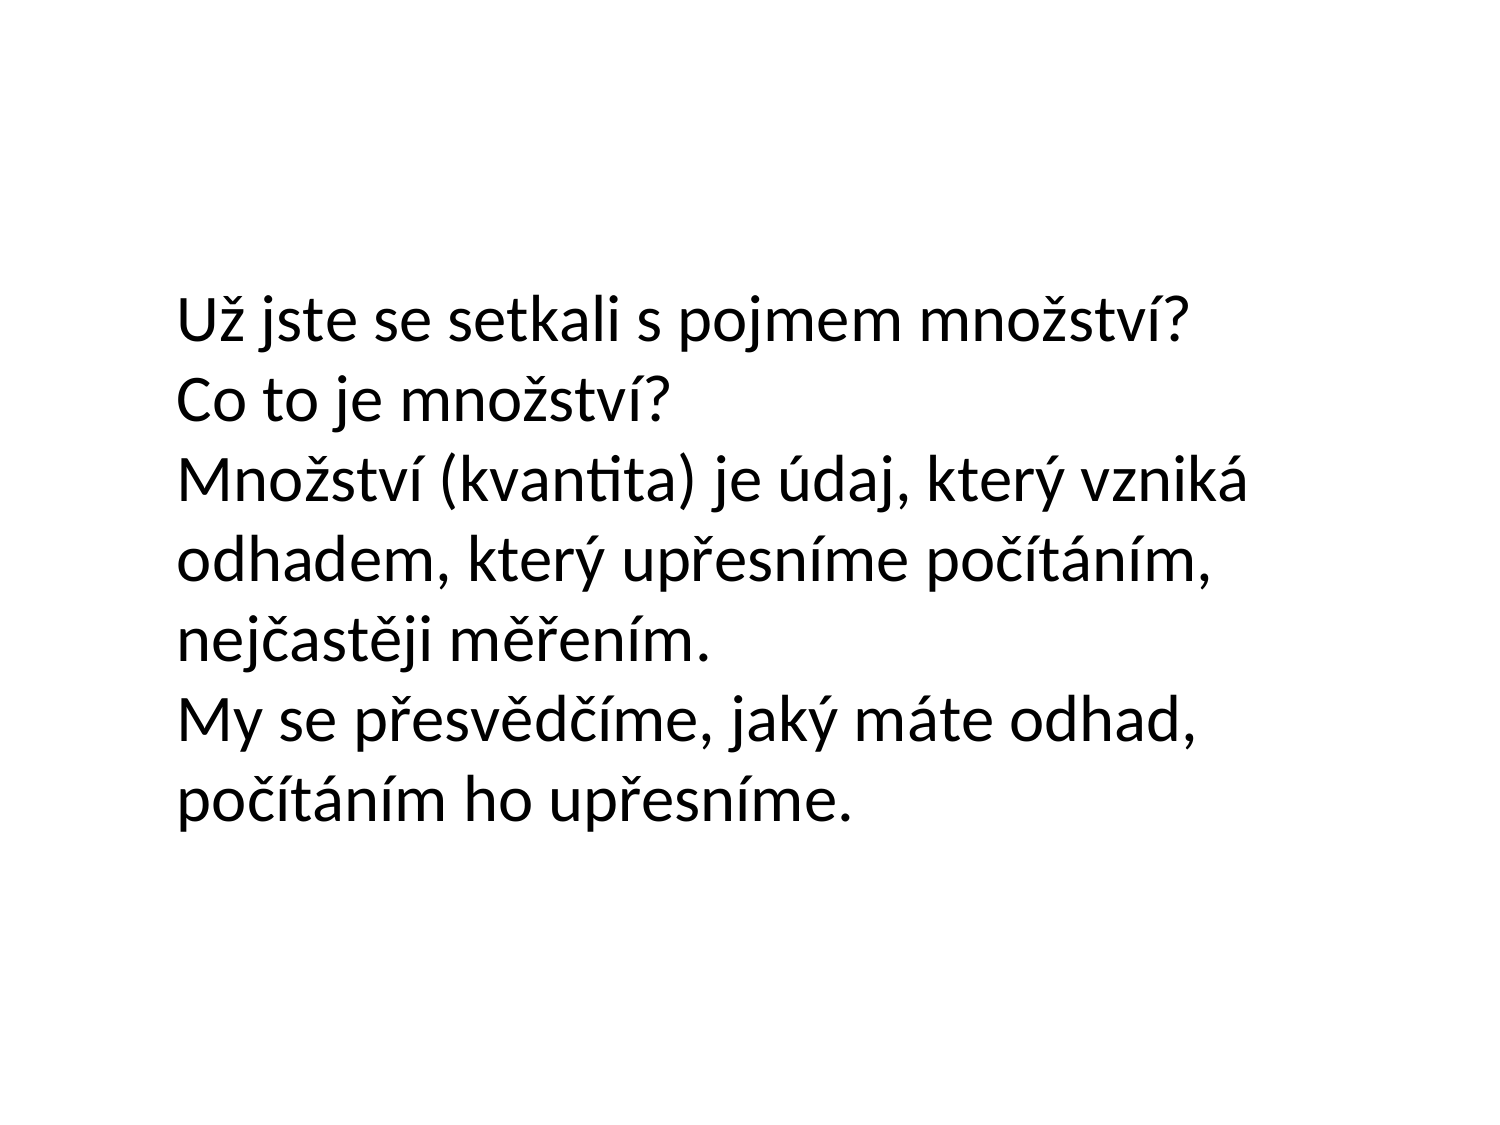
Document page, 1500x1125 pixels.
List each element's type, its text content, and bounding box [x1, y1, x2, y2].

text_box Už jste se setkali s pojmem množství? Co to je množství? Množství (kvantita) je údaj, který vzniká odhadem, který upřesníme počítáním, nejčastěji měřením. My se přesvědčíme, jaký máte odhad, počítáním ho upřesníme. [162, 267, 1266, 843]
